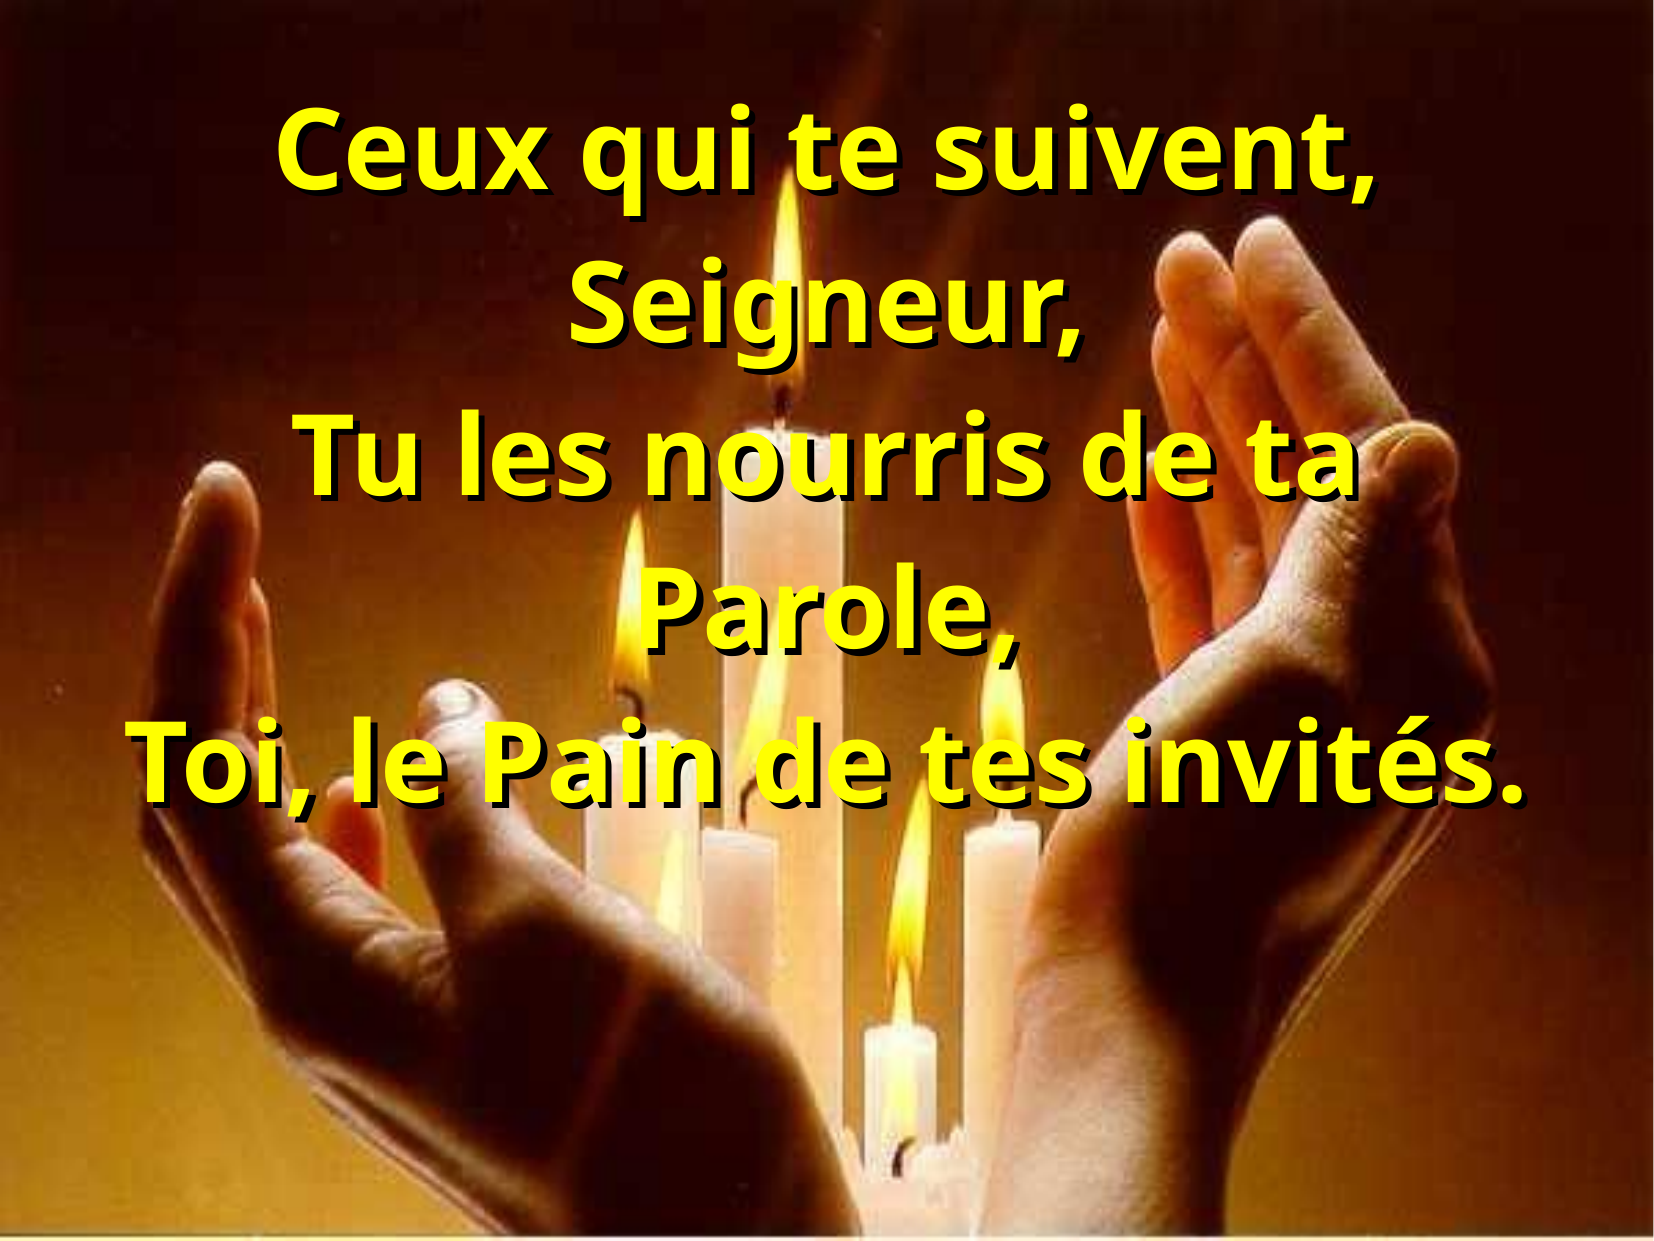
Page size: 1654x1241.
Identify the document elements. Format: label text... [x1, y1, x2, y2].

picture [0, 0, 1654, 1241]
subtitle Ceux qui te suivent, Seigneur, Tu les nourris de ta Parole, Toi, le Pain de tes invités. [82, 56, 1571, 1155]
